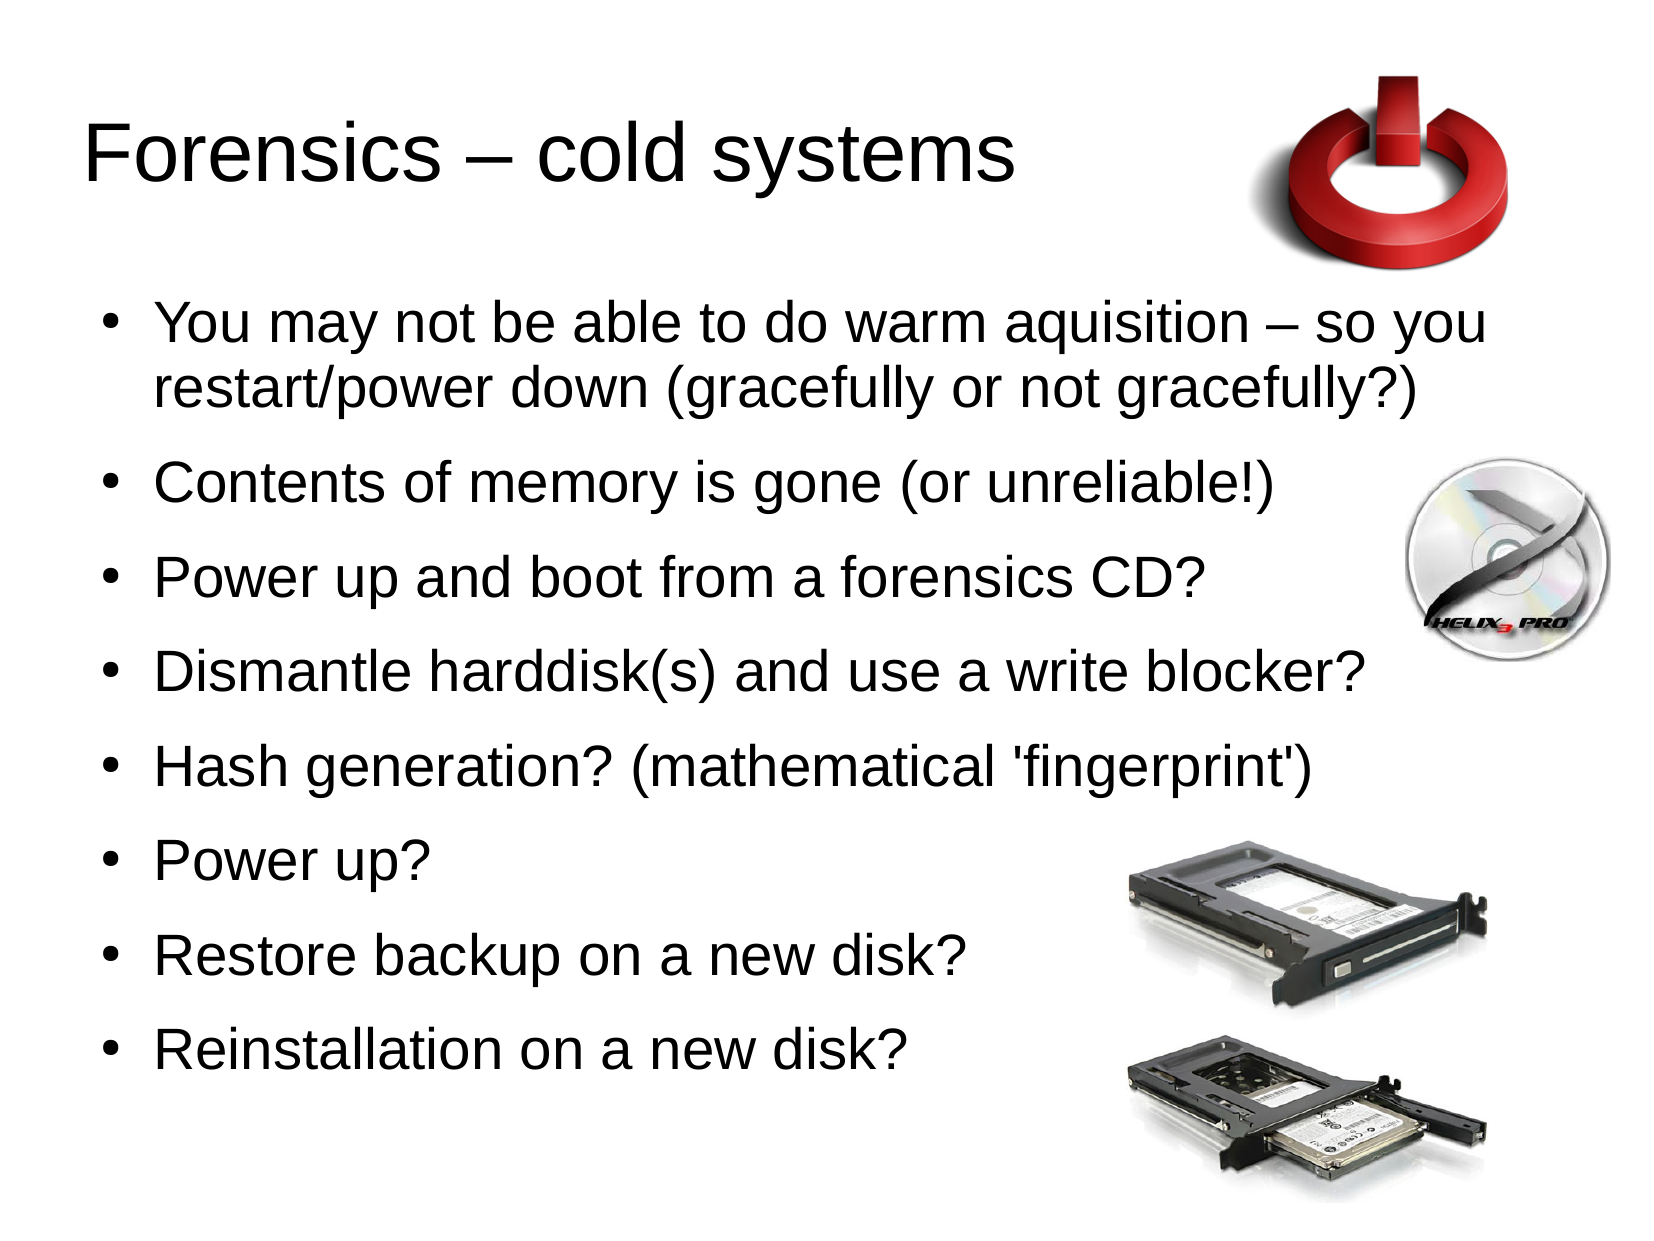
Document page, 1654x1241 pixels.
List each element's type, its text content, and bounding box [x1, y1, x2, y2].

title Forensics – cold systems [82, 49, 1571, 257]
picture [1240, 257, 1512, 290]
list You may not be able to do warm aquisition – so you restart/power down (gracefully or not gracefully?) Contents of memory is gone (or unreliable!) Power up and boot from a forensics CD? Dismantle harddisk(s) and use a write blocker? Hash generation? (mathematical 'fingerprint') Power up? Restore backup on a new disk? Reinstallation on a new disk? [82, 290, 1538, 1182]
picture [1125, 826, 1489, 1204]
picture [1405, 456, 1611, 662]
